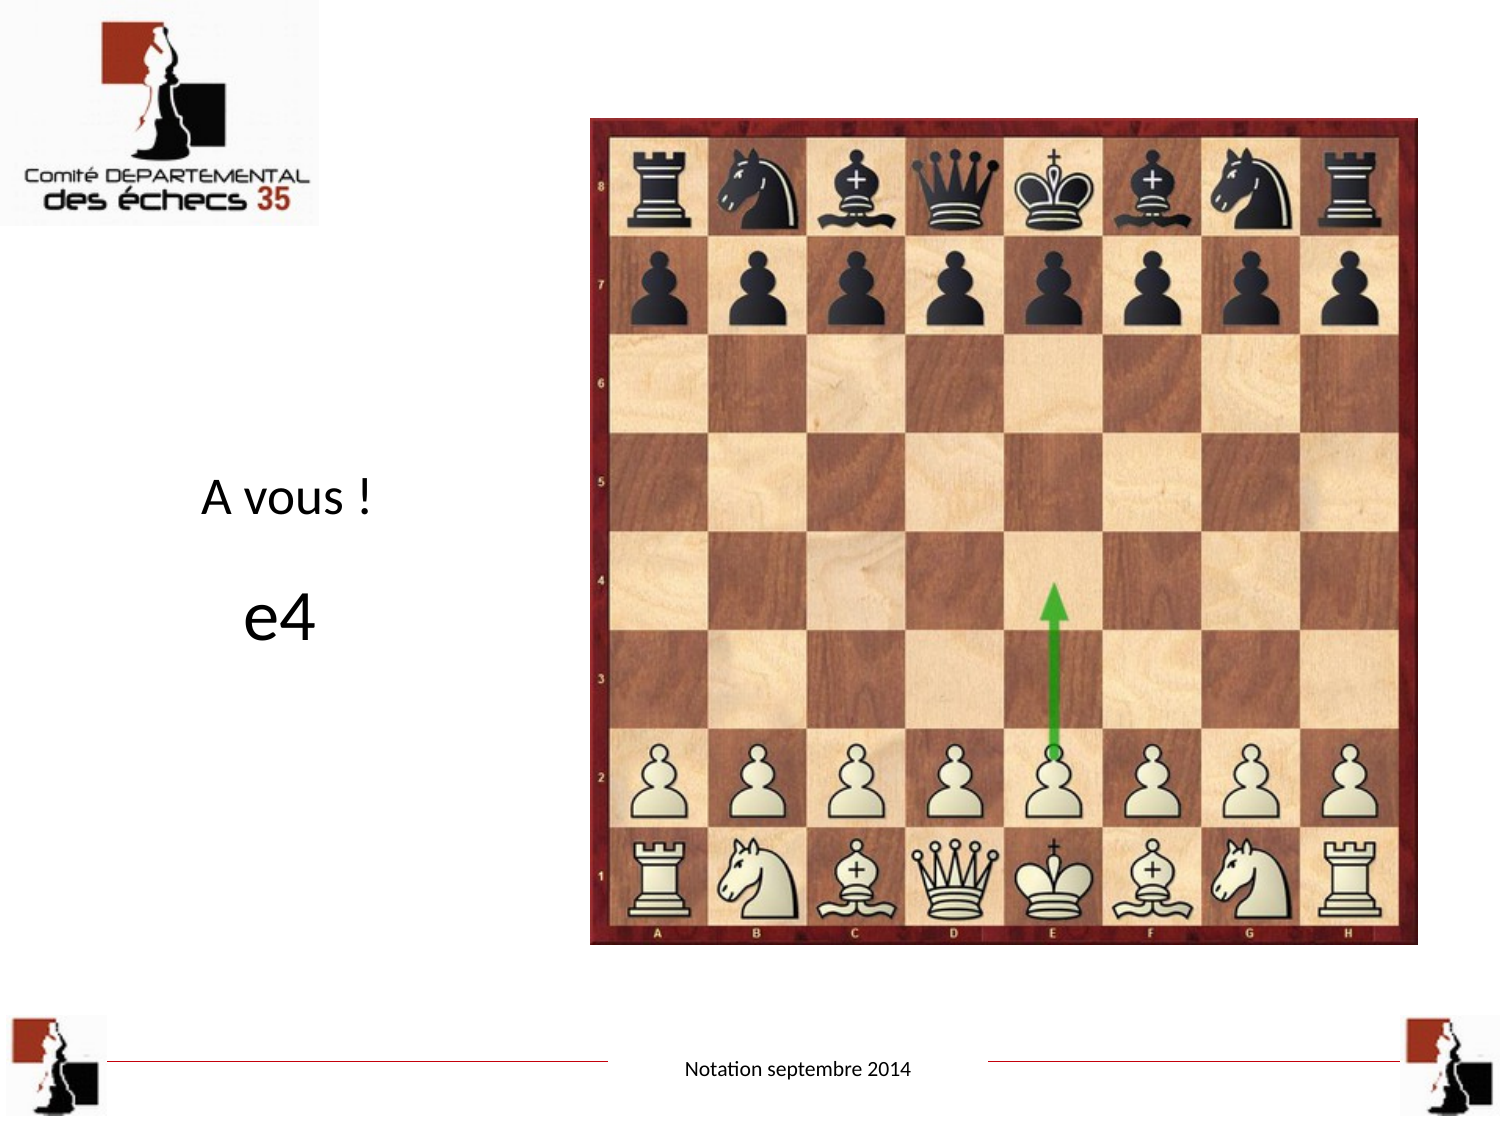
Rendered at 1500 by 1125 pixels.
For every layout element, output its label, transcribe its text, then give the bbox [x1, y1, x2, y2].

picture [6, 1015, 107, 1116]
picture [1400, 1015, 1500, 1116]
picture [590, 118, 1418, 945]
text_box e4 [16, 448, 544, 875]
text_box A vous ! [23, 342, 551, 768]
picture [0, 0, 319, 226]
